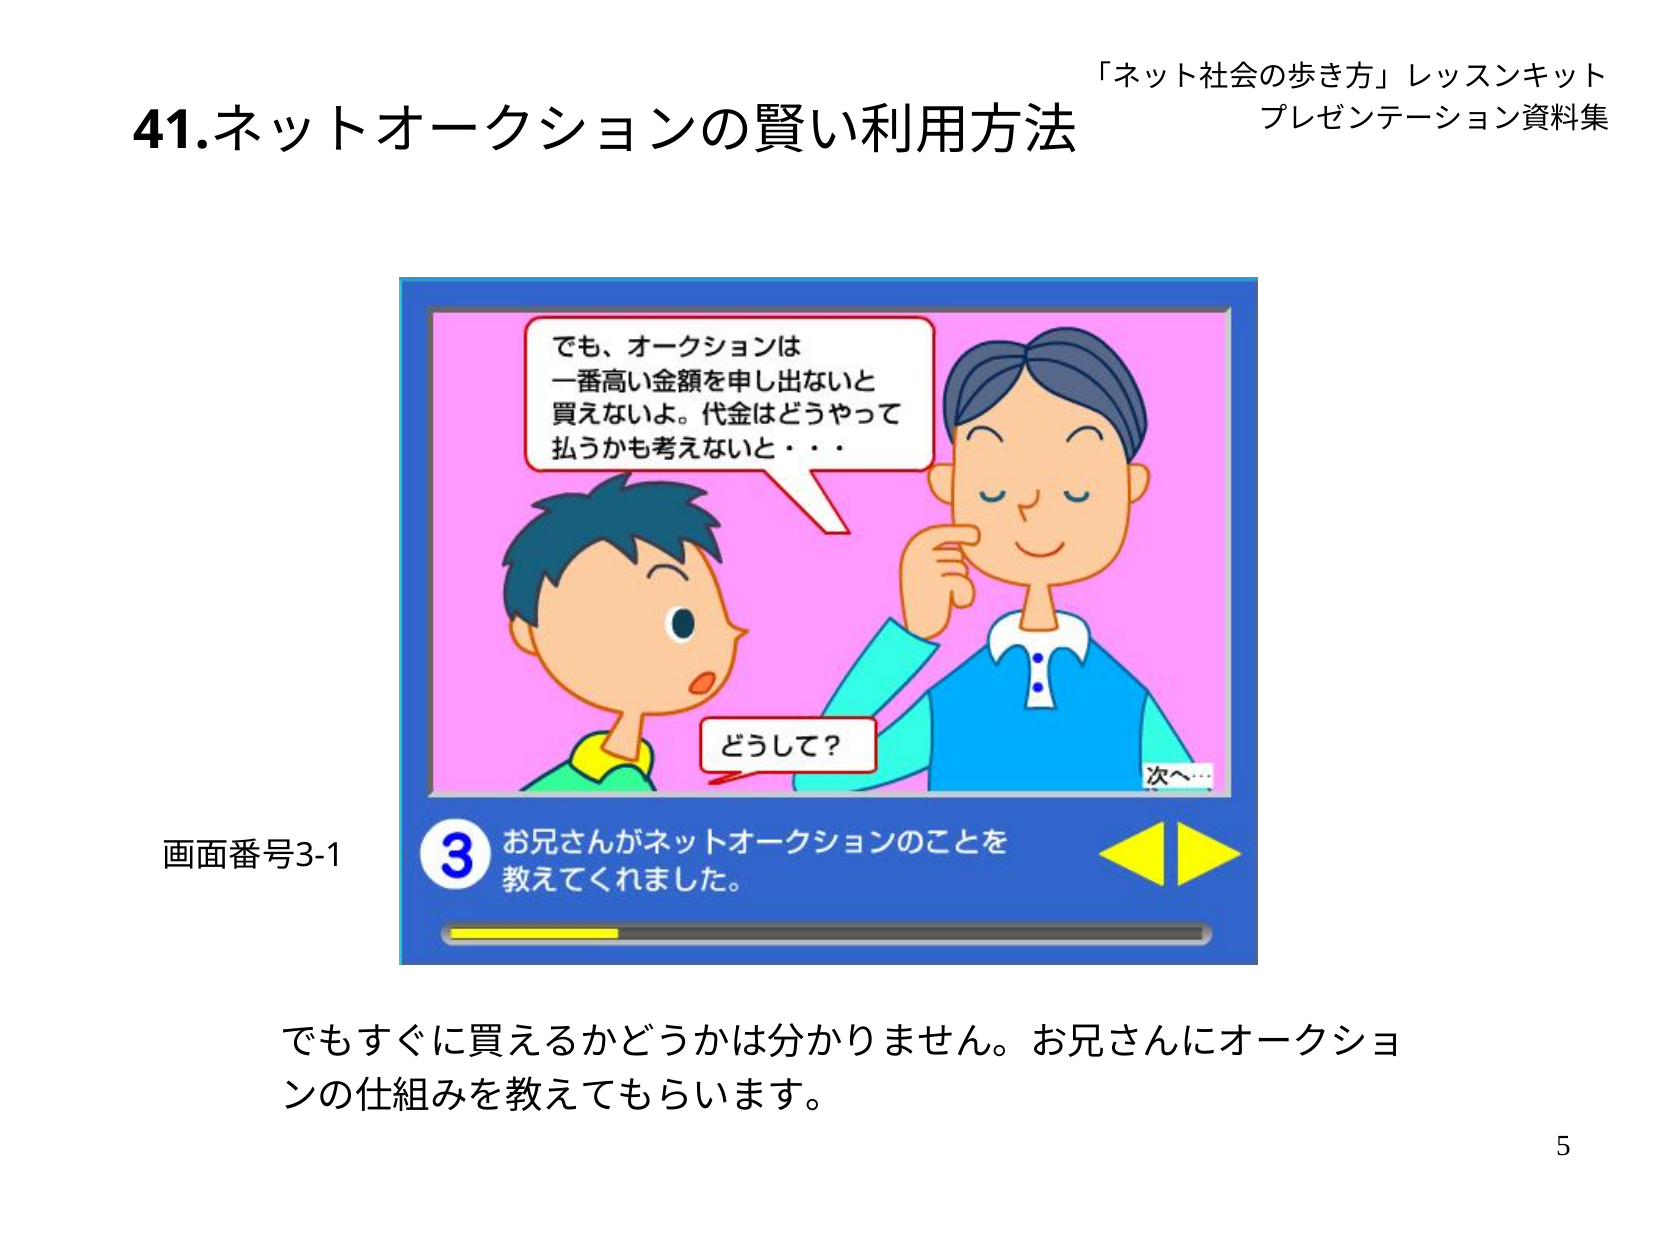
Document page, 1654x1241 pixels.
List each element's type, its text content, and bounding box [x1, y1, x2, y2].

text_box 41.ネットオークションの賢い利用方法 [118, 88, 1241, 169]
text_box 画面番号3-1 [147, 826, 384, 882]
picture [399, 277, 1258, 965]
text_box 「ネット社会の歩き方」レッスンキット プレゼンテーション資料集 [1062, 44, 1625, 145]
text_box でもすぐに買えるかどうかは分かりません。お兄さんにオークションの仕組みを教えてもらいます。 [265, 1003, 1447, 1128]
